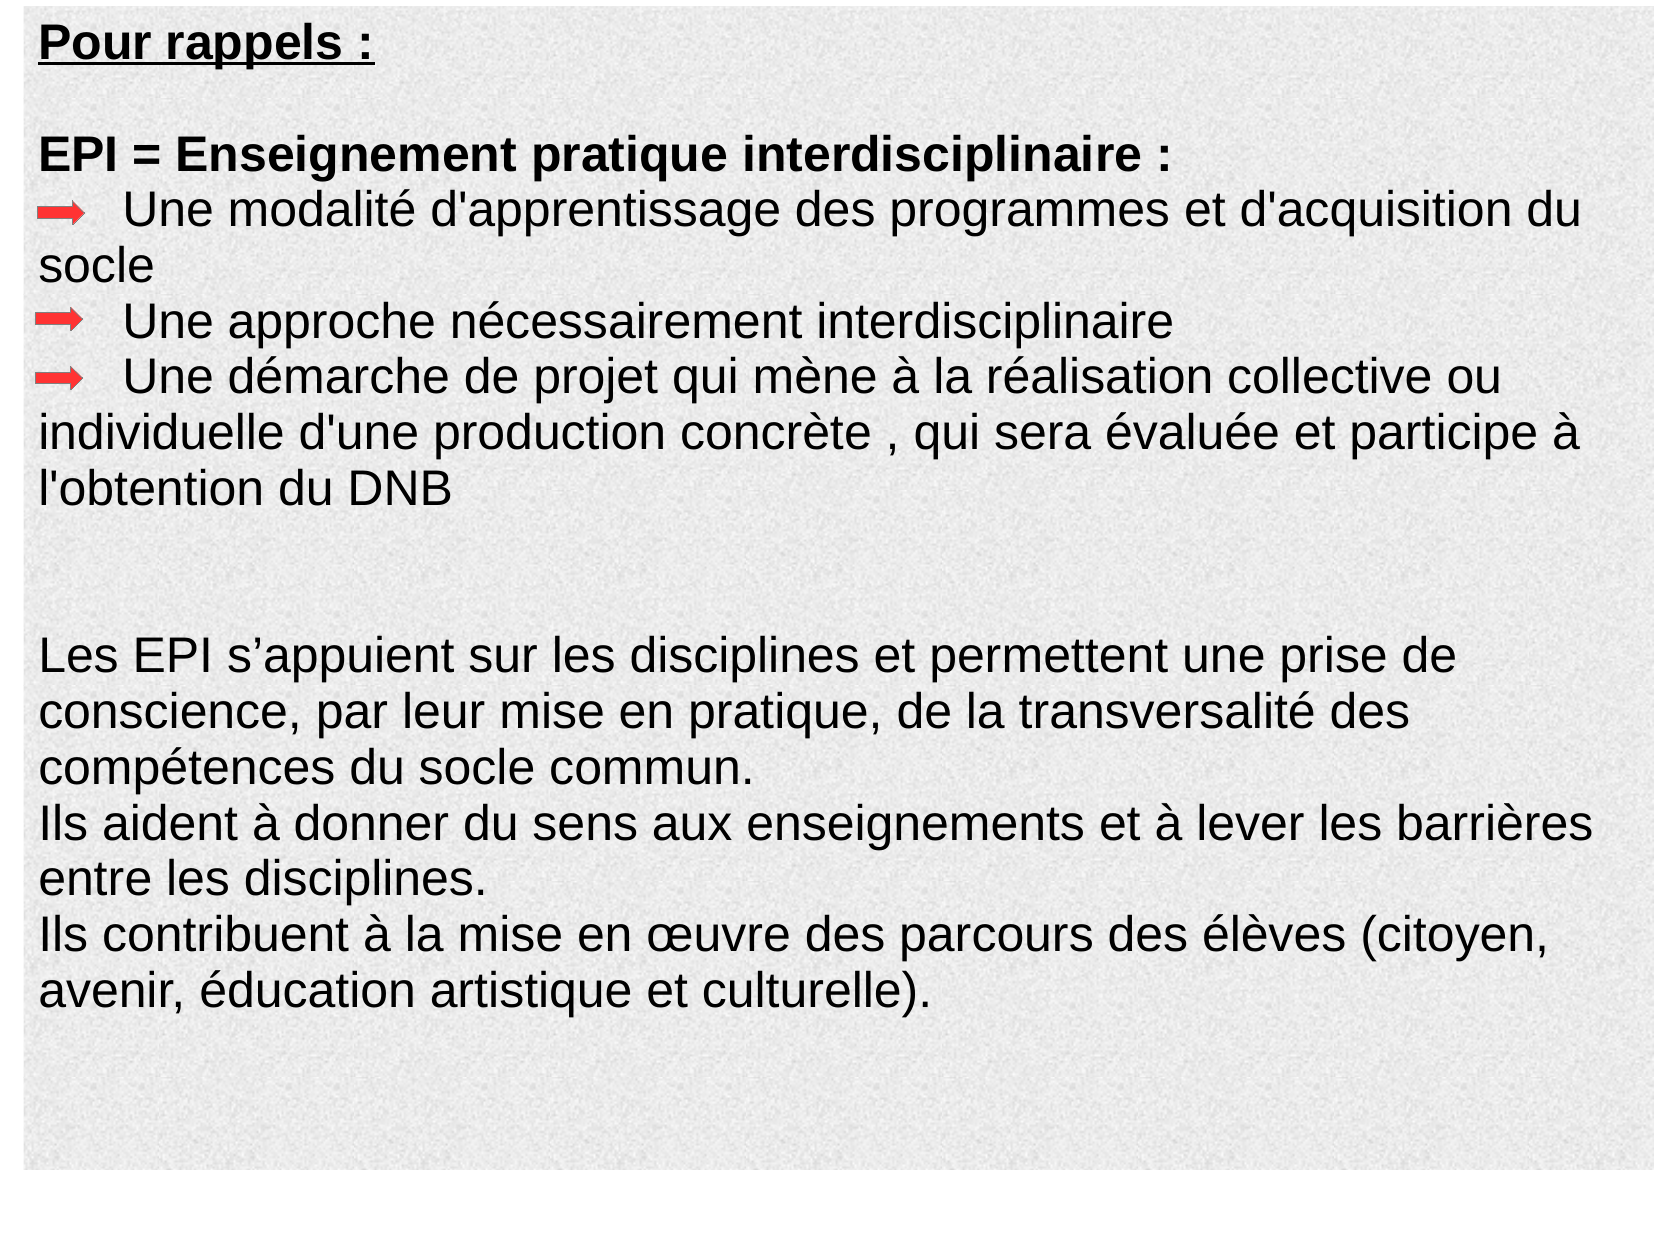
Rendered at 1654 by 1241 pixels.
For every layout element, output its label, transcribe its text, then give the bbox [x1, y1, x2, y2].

text_box [37, 200, 85, 225]
text_box Pour rappels : EPI = Enseignement pratique interdisciplinaire : Une modalité d'apprentissage des programmes et d'acquisition du socle Une approche nécessairement interdisciplinaire Une démarche de projet qui mène à la réalisation collective ou individuelle d'une production concrète , qui sera évaluée et participe à l'obtention du DNB Les EPI s’appuient sur les disciplines et permettent une prise de conscience, par leur mise en pratique, de la transversalité des compétences du socle commun. Ils aident à donner du sens aux enseignements et à lever les barrières entre les disciplines. Ils contribuent à la mise en œuvre des parcours des élèves (citoyen, avenir, éducation artistique et culturelle). [23, 6, 1654, 1170]
text_box [35, 366, 83, 390]
text_box [35, 307, 83, 331]
